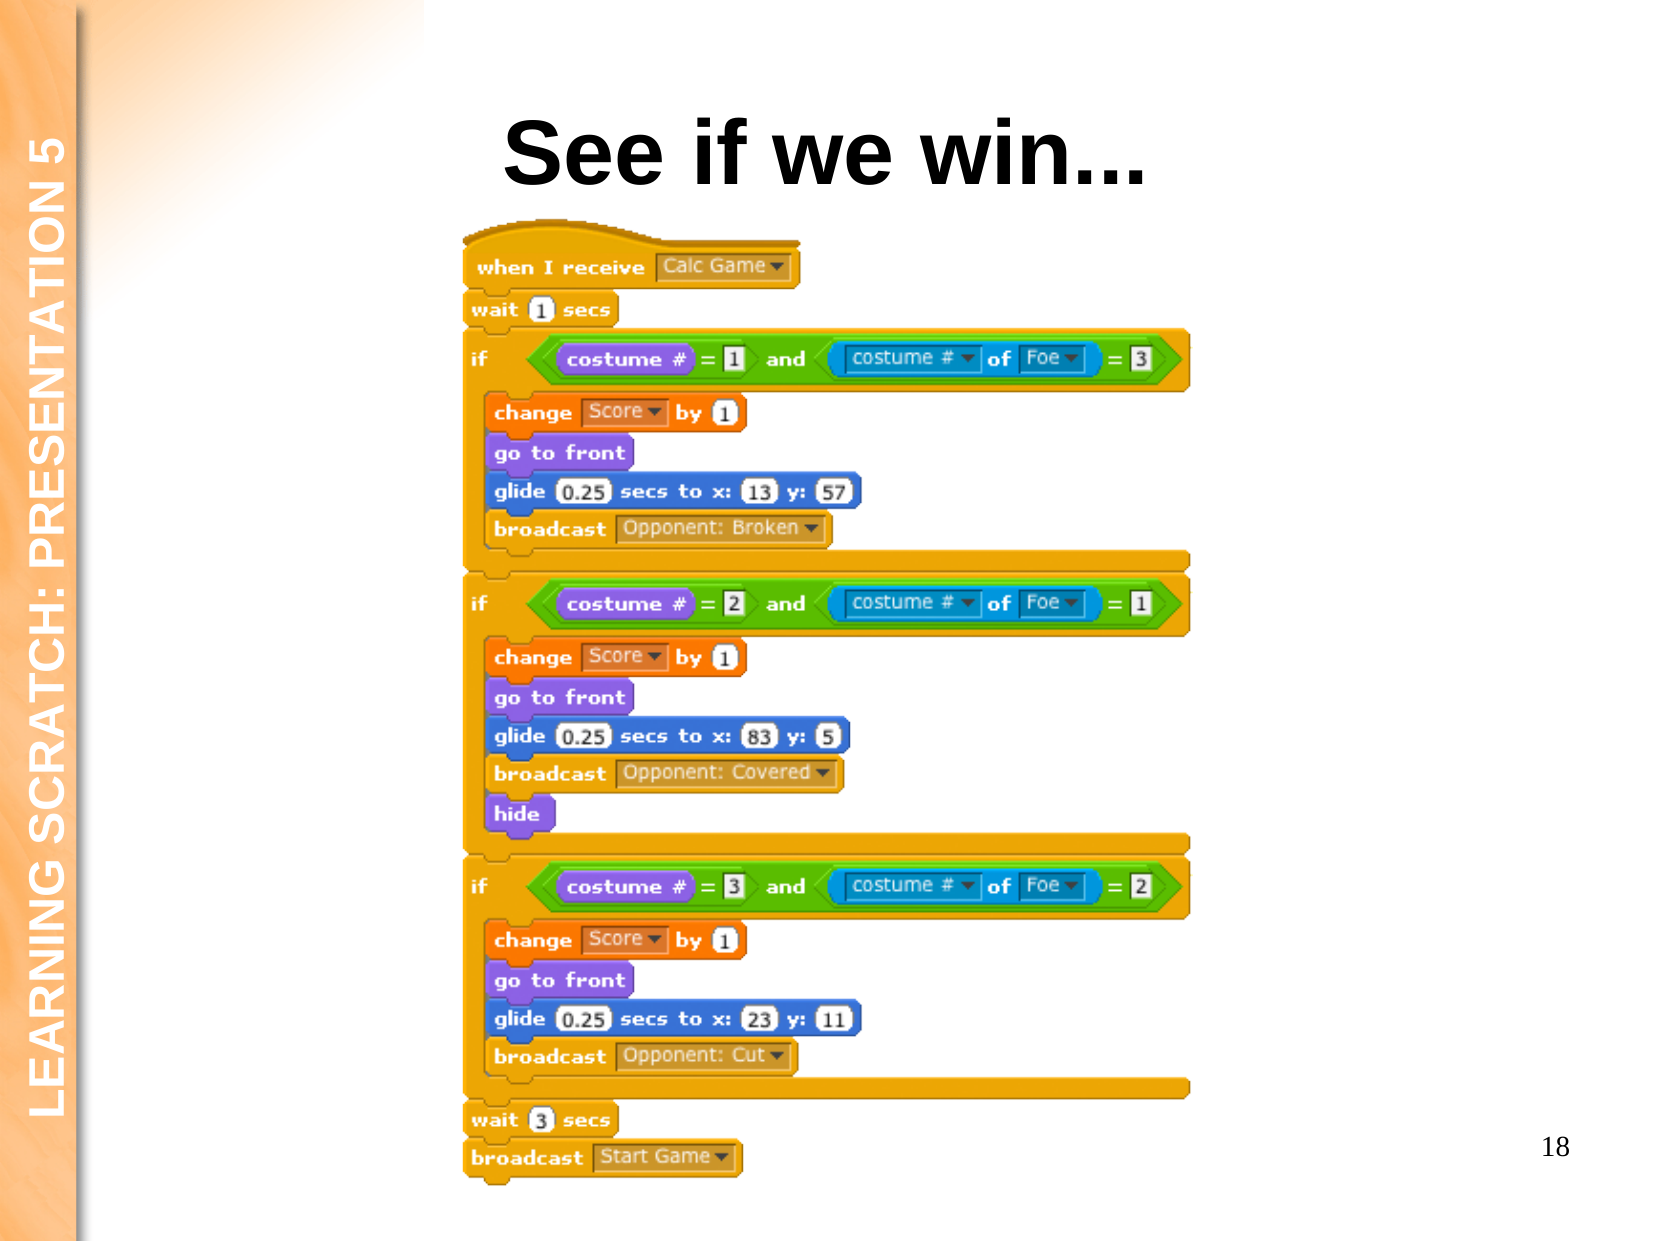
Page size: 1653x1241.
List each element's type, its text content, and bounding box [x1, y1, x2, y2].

picture [0, 0, 424, 1241]
title See if we win... [82, 56, 1571, 250]
picture [442, 202, 1193, 1211]
